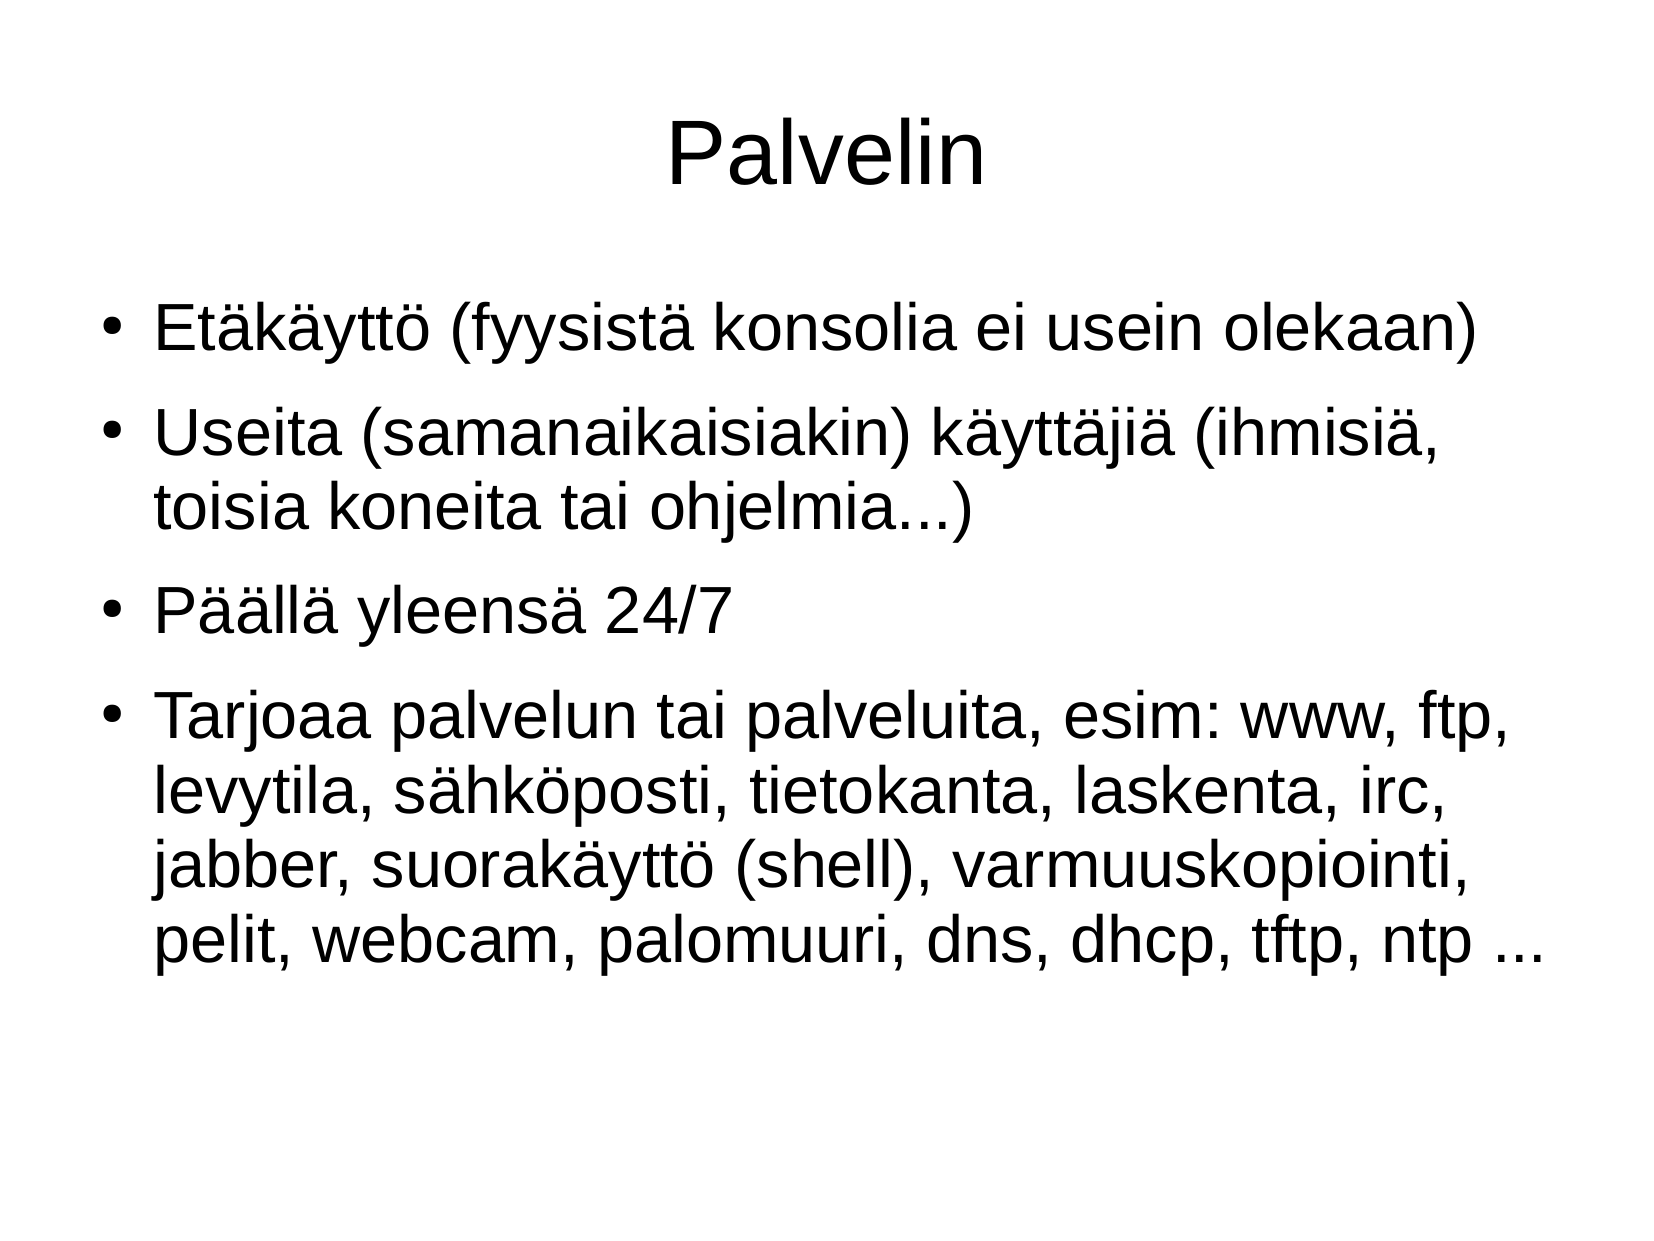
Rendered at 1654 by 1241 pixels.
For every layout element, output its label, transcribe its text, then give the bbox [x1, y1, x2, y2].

title Palvelin [82, 49, 1571, 257]
list Etäkäyttö (fyysistä konsolia ei usein olekaan) Useita (samanaikaisiakin) käyttäjiä (ihmisiä, toisia koneita tai ohjelmia...) Päällä yleensä 24/7 Tarjoaa palvelun tai palveluita, esim: www, ftp, levytila, sähköposti, tietokanta, laskenta, irc, jabber, suorakäyttö (shell), varmuuskopiointi, pelit, webcam, palomuuri, dns, dhcp, tftp, ntp ... [82, 290, 1571, 1010]
